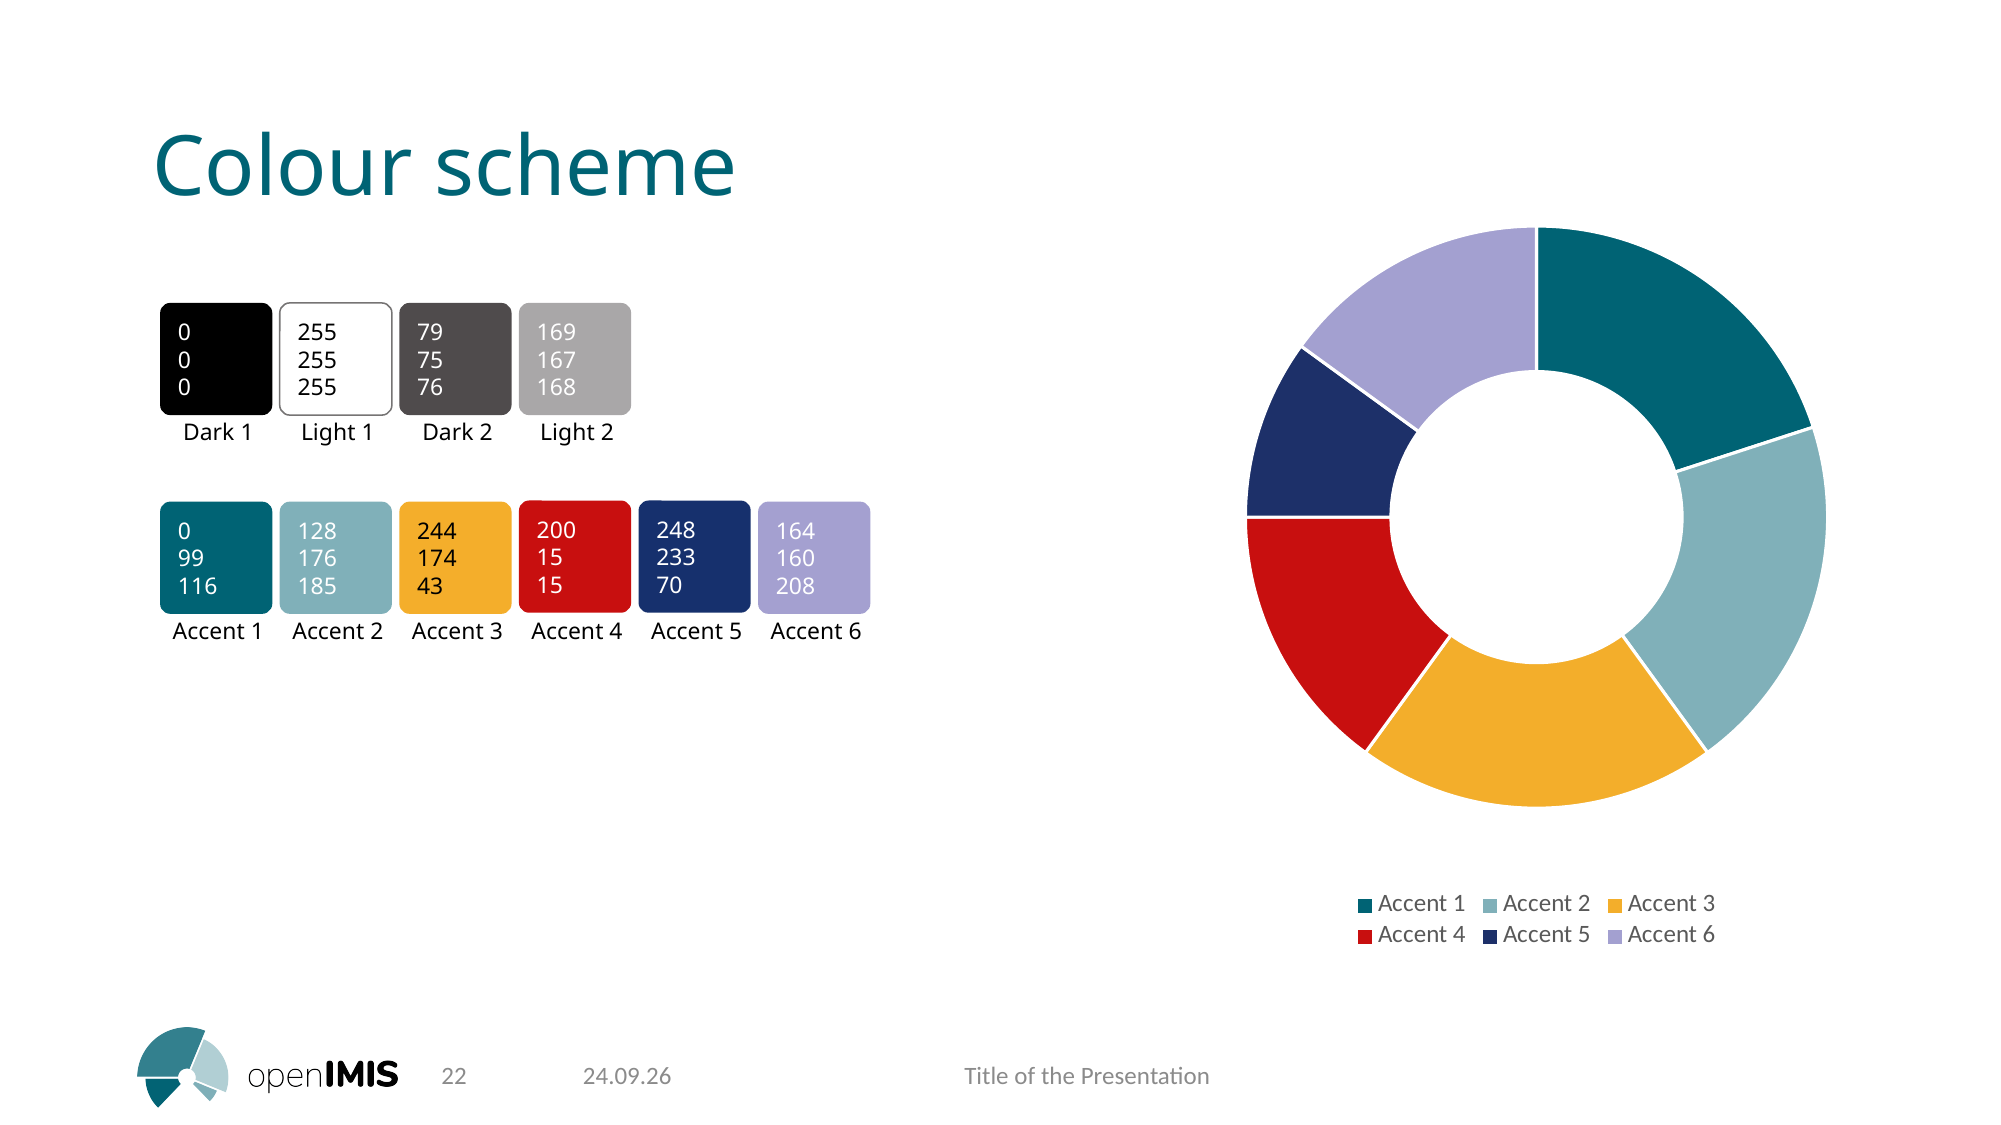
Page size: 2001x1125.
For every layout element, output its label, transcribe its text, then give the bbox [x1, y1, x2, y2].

text_box Dark 1 [141, 410, 261, 453]
slide_number <number> [426, 1044, 555, 1105]
text_box Accent 6 [739, 609, 894, 652]
text_box 248 233 70 [638, 500, 751, 609]
text_box Accent 1 [141, 609, 261, 652]
text_box 128 176 185 [279, 501, 392, 609]
text_box Light 1 [261, 410, 380, 453]
text_box Accent 5 [619, 609, 739, 652]
chart [1233, 158, 1840, 956]
text_box Light 2 [500, 410, 655, 453]
slide_number 30.11.21 [567, 1044, 937, 1105]
text_box Accent 4 [500, 609, 619, 652]
picture [137, 1027, 437, 1108]
text_box 200 15 15 [518, 500, 632, 613]
text_box 164 160 208 [758, 501, 871, 609]
text_box 244 174 43 [399, 501, 512, 609]
text_box Accent 3 [380, 609, 500, 652]
footer Title of the Presentation [949, 1044, 1751, 1105]
text_box 79 75 76 [399, 302, 512, 410]
text_box 255 255 255 [279, 302, 392, 410]
text_box Accent 2 [261, 609, 380, 652]
text_box 0 0 0 [160, 302, 273, 410]
text_box 169 167 168 [518, 302, 632, 410]
text_box Dark 2 [380, 410, 500, 453]
text_box 0 99 116 [160, 501, 273, 609]
title Colour scheme [137, 59, 1863, 278]
